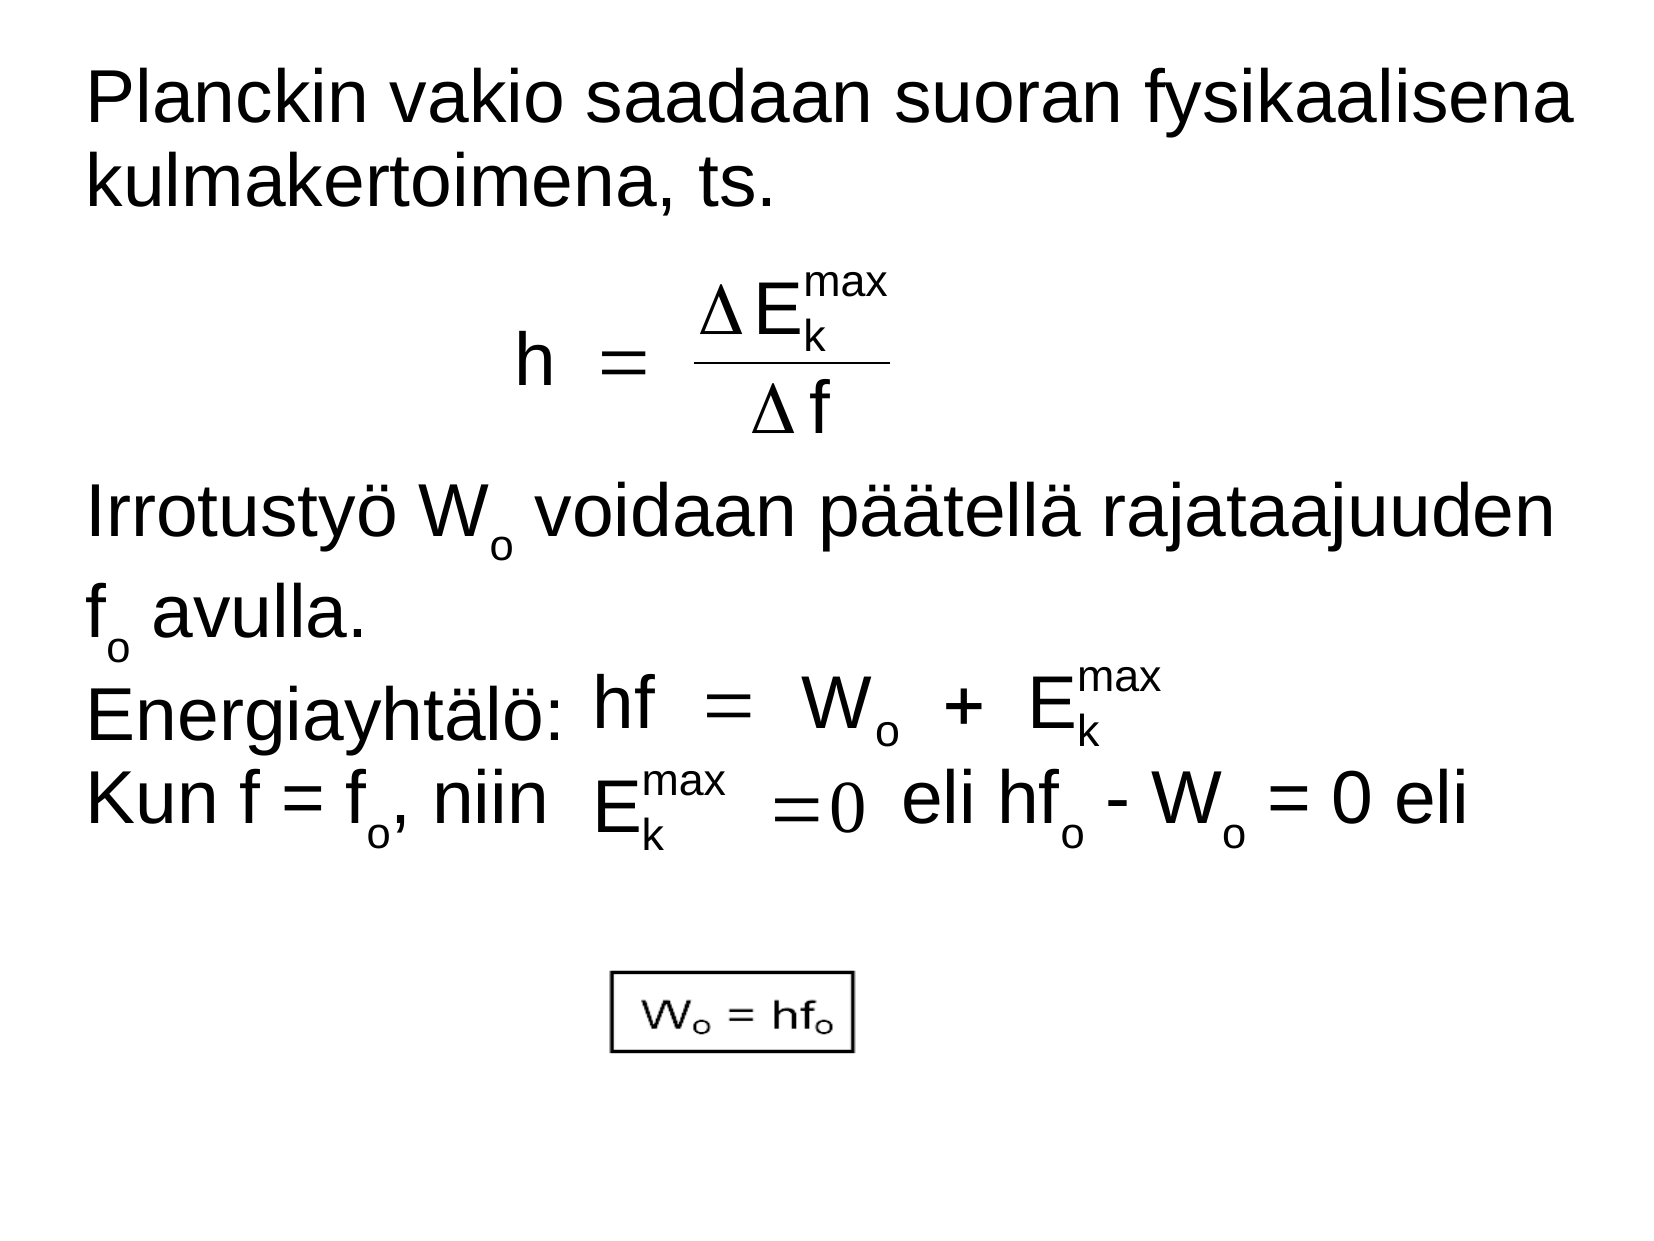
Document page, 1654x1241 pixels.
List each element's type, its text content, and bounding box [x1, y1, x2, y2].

chart [508, 257, 898, 449]
picture [566, 933, 920, 1080]
text_box Irrotustyö Wo voidaan päätellä rajataajuuden fo avulla. Energiayhtälö: Kun f = fo, niin eli hfo - Wo = 0 eli [70, 460, 1630, 950]
chart [586, 651, 1170, 861]
text_box Planckin vakio saadaan suoran fysikaalisena kulmakertoimena, ts. [70, 47, 1590, 231]
